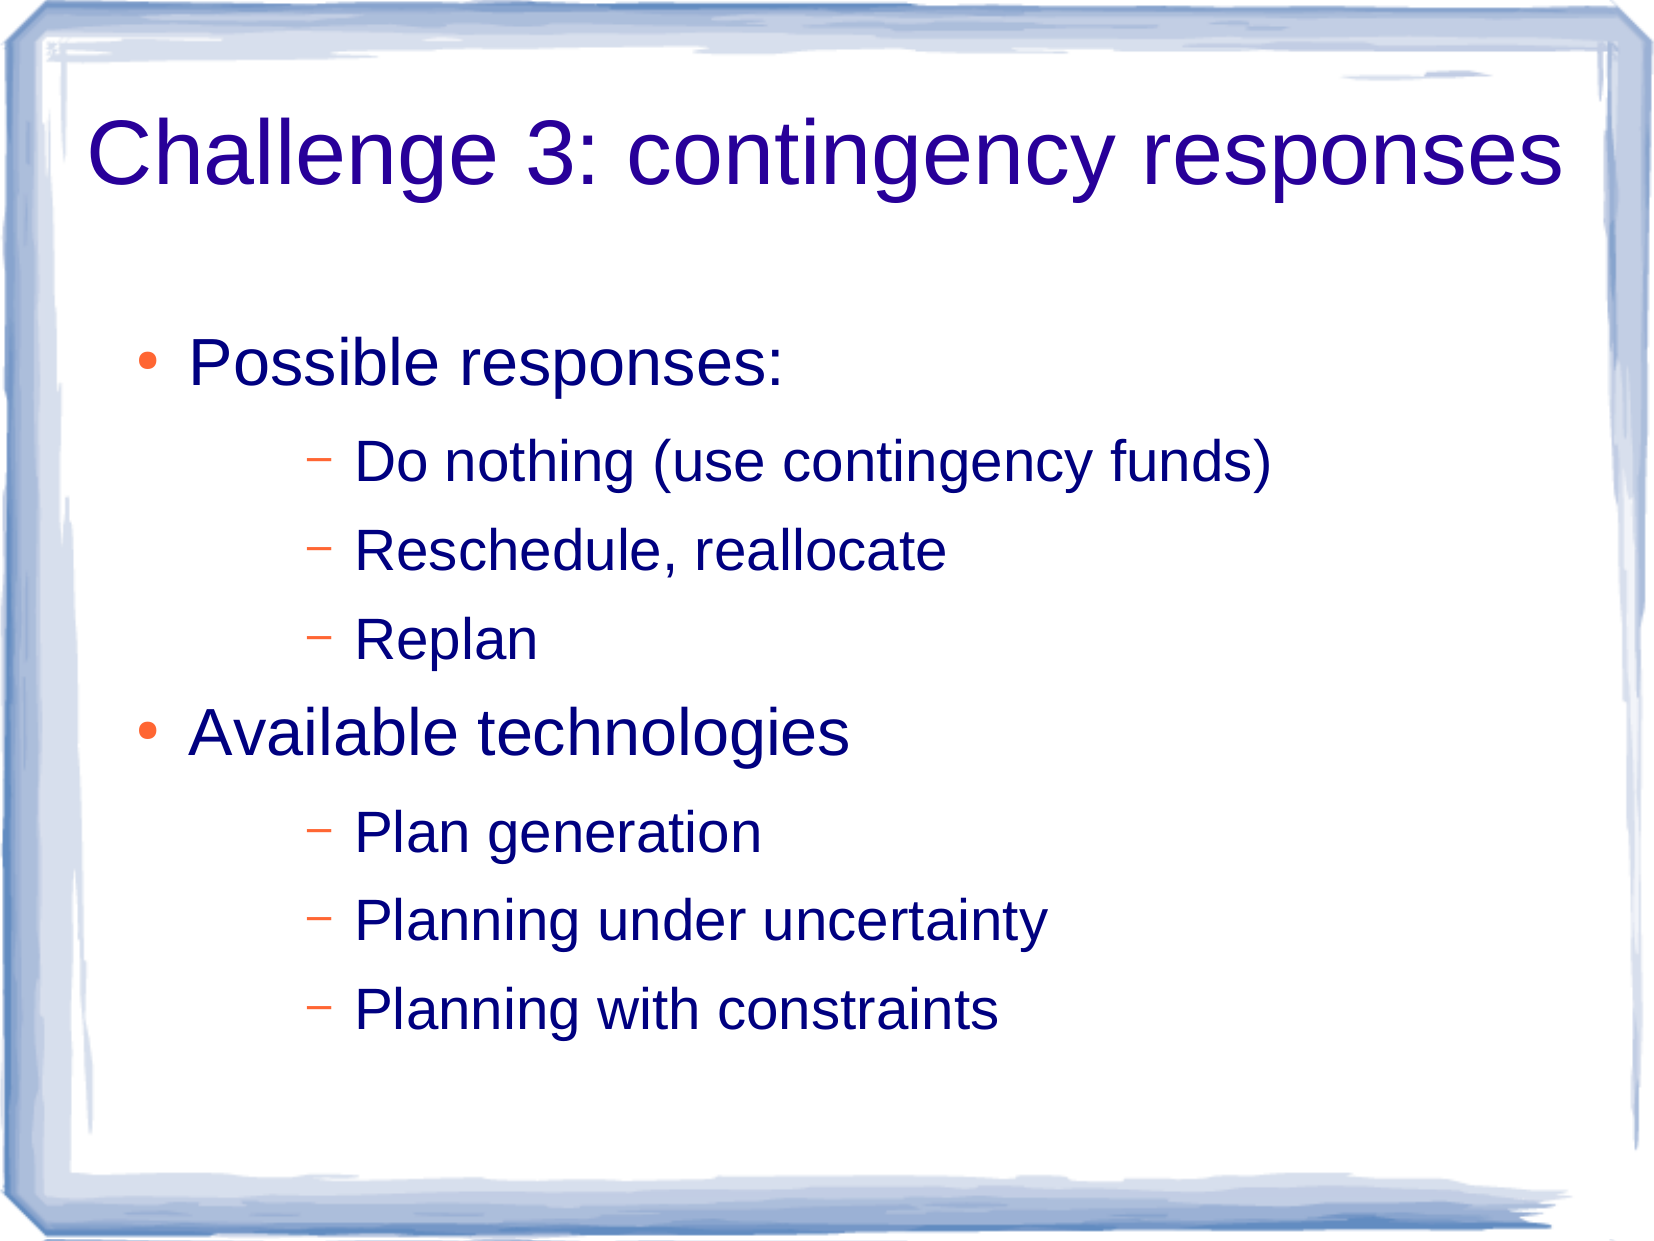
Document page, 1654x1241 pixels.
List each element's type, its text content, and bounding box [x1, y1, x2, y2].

title Challenge 3: contingency responses [82, 56, 1571, 250]
list Possible responses: Do nothing (use contingency funds) Reschedule, reallocate Replan Available technologies Plan generation Planning under uncertainty Planning with constraints [118, 324, 1571, 1042]
picture [0, 0, 1654, 1241]
